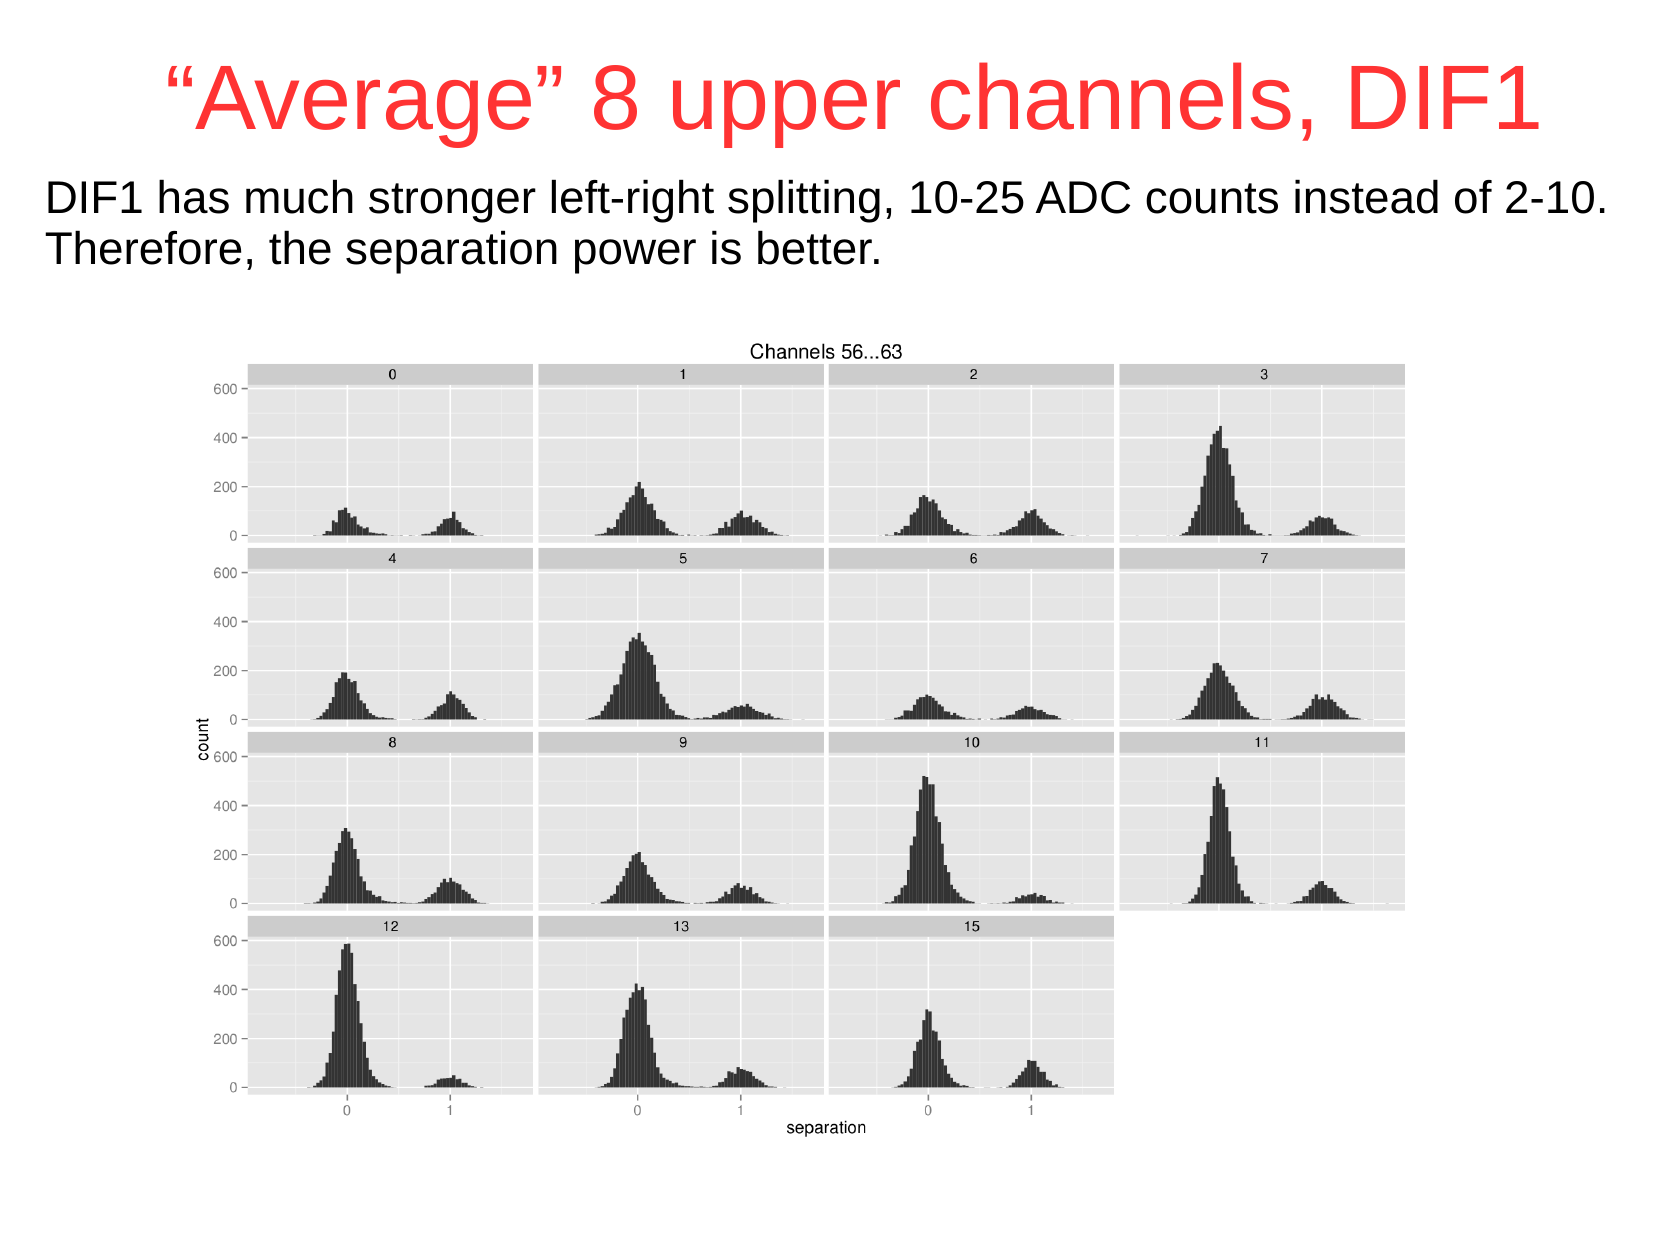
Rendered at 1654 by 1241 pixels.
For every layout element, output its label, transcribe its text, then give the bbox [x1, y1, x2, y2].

text_box DIF1 has much stronger left-right splitting, 10-25 ADC counts instead of 2-10. Therefore, the separation power is better. [30, 164, 1636, 282]
title “Average” 8 upper channels, DIF1 [75, 0, 1636, 164]
picture [180, 318, 1426, 1148]
